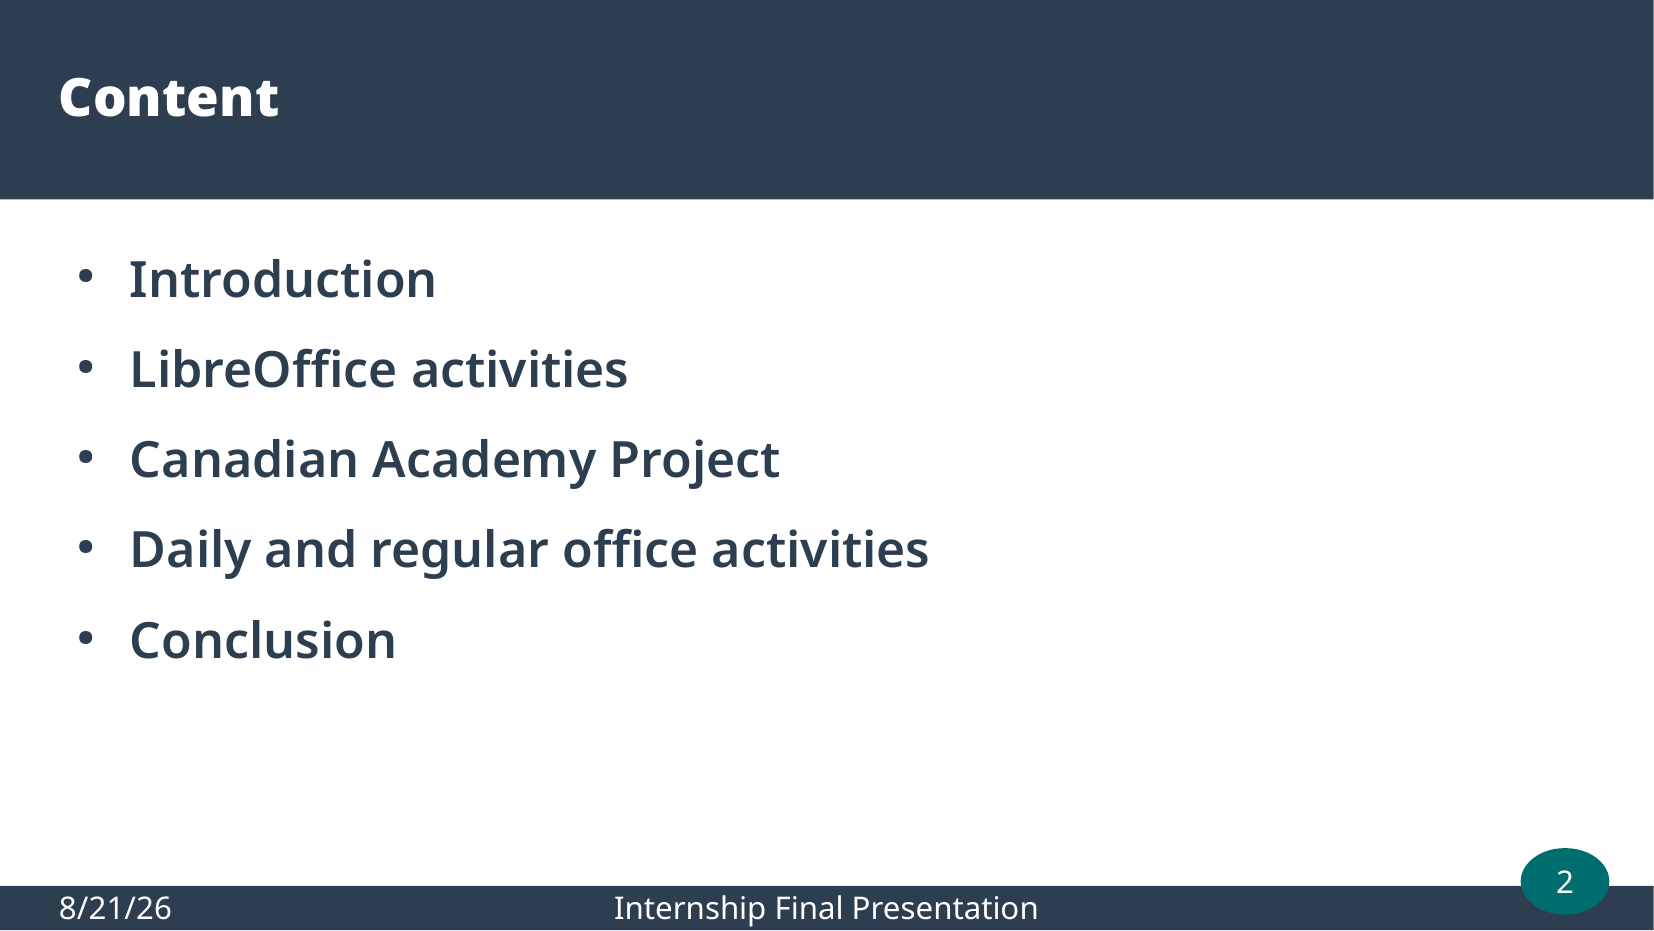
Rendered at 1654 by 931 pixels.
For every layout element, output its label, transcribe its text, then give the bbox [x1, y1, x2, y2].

list Introduction LibreOffice activities Canadian Academy Project Daily and regular office activities Conclusion [59, 243, 1595, 864]
title Content [59, 37, 1595, 155]
